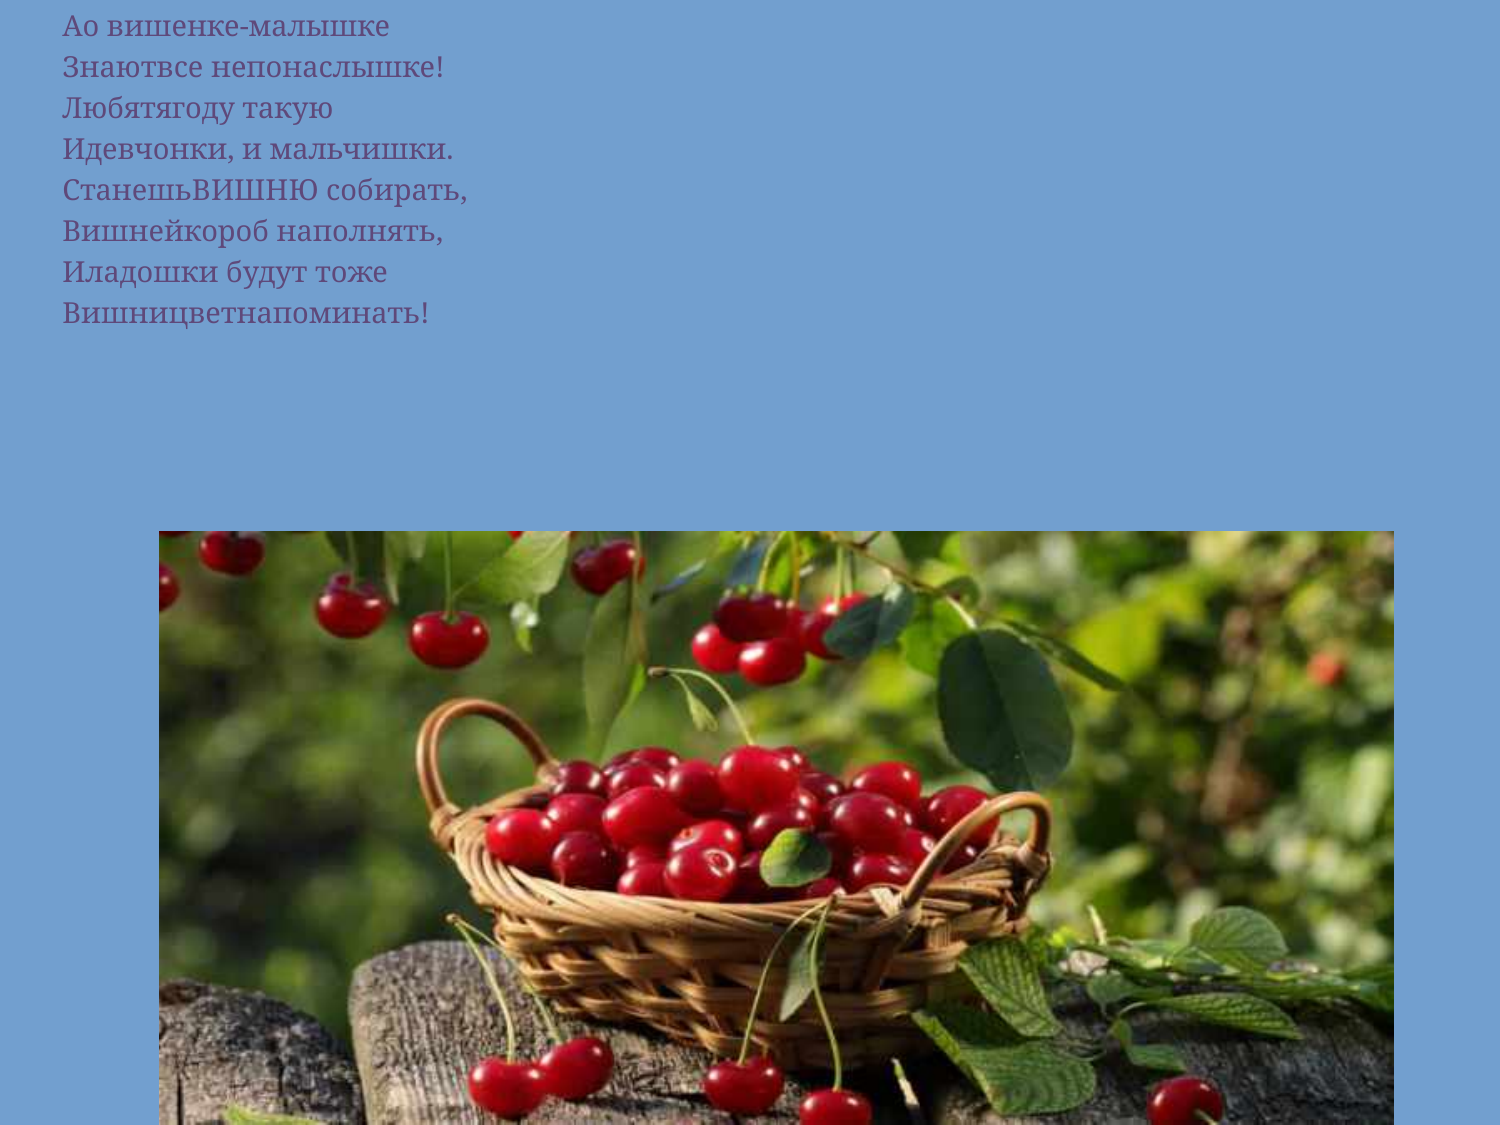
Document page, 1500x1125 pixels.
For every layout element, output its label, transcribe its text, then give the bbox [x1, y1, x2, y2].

picture [159, 531, 1394, 1125]
list Ао вишенке-малышке Знаютвсе непонаслышке! Любятягоду такую Идевчонки, и мальчишки. СтанешьВИШНЮ собирать, Вишнейкороб наполнять, Иладошки будут тоже Вишницветнапоминать! [29, 0, 1152, 710]
